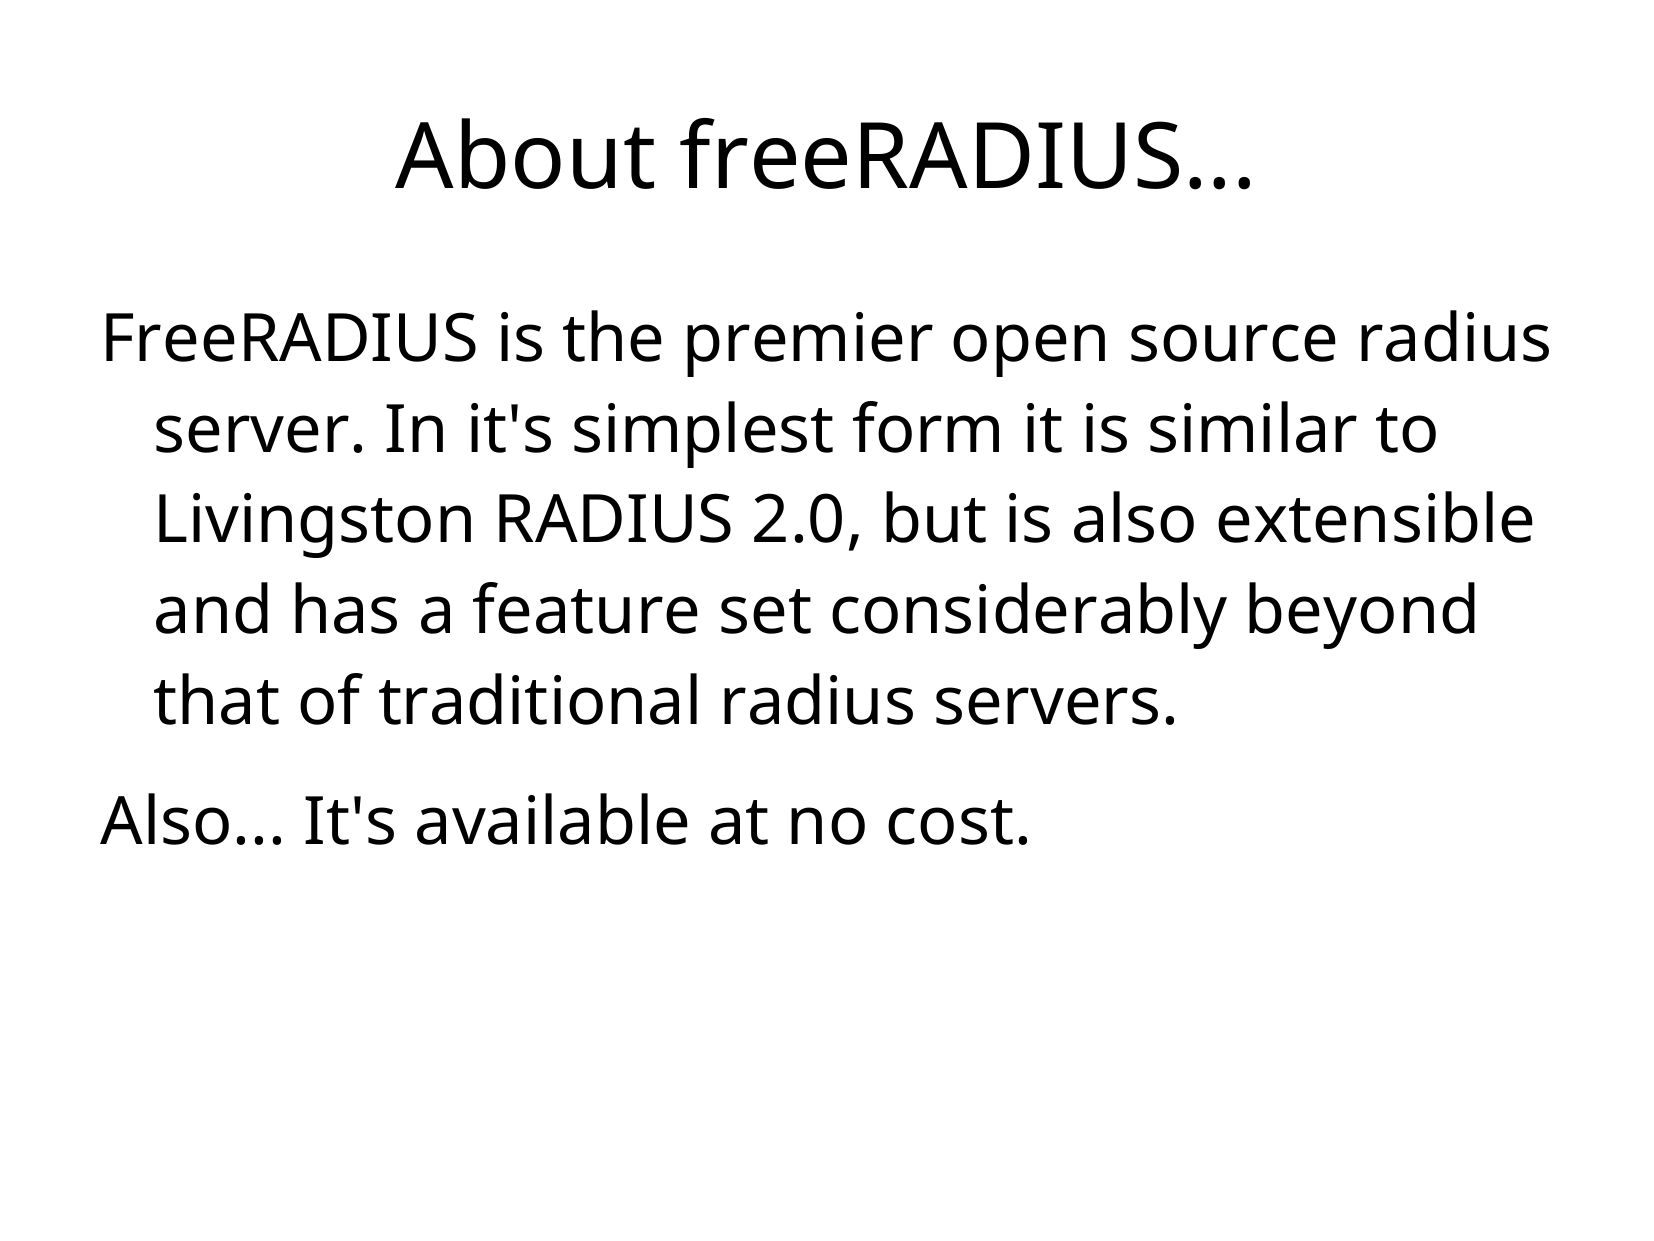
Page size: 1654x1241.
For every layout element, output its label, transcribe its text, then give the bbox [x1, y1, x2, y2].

title About freeRADIUS... [82, 49, 1571, 257]
list FreeRADIUS is the premier open source radius server. In it's simplest form it is similar to Livingston RADIUS 2.0, but is also extensible and has a feature set considerably beyond that of traditional radius servers. Also... It's available at no cost. [82, 290, 1571, 1109]
